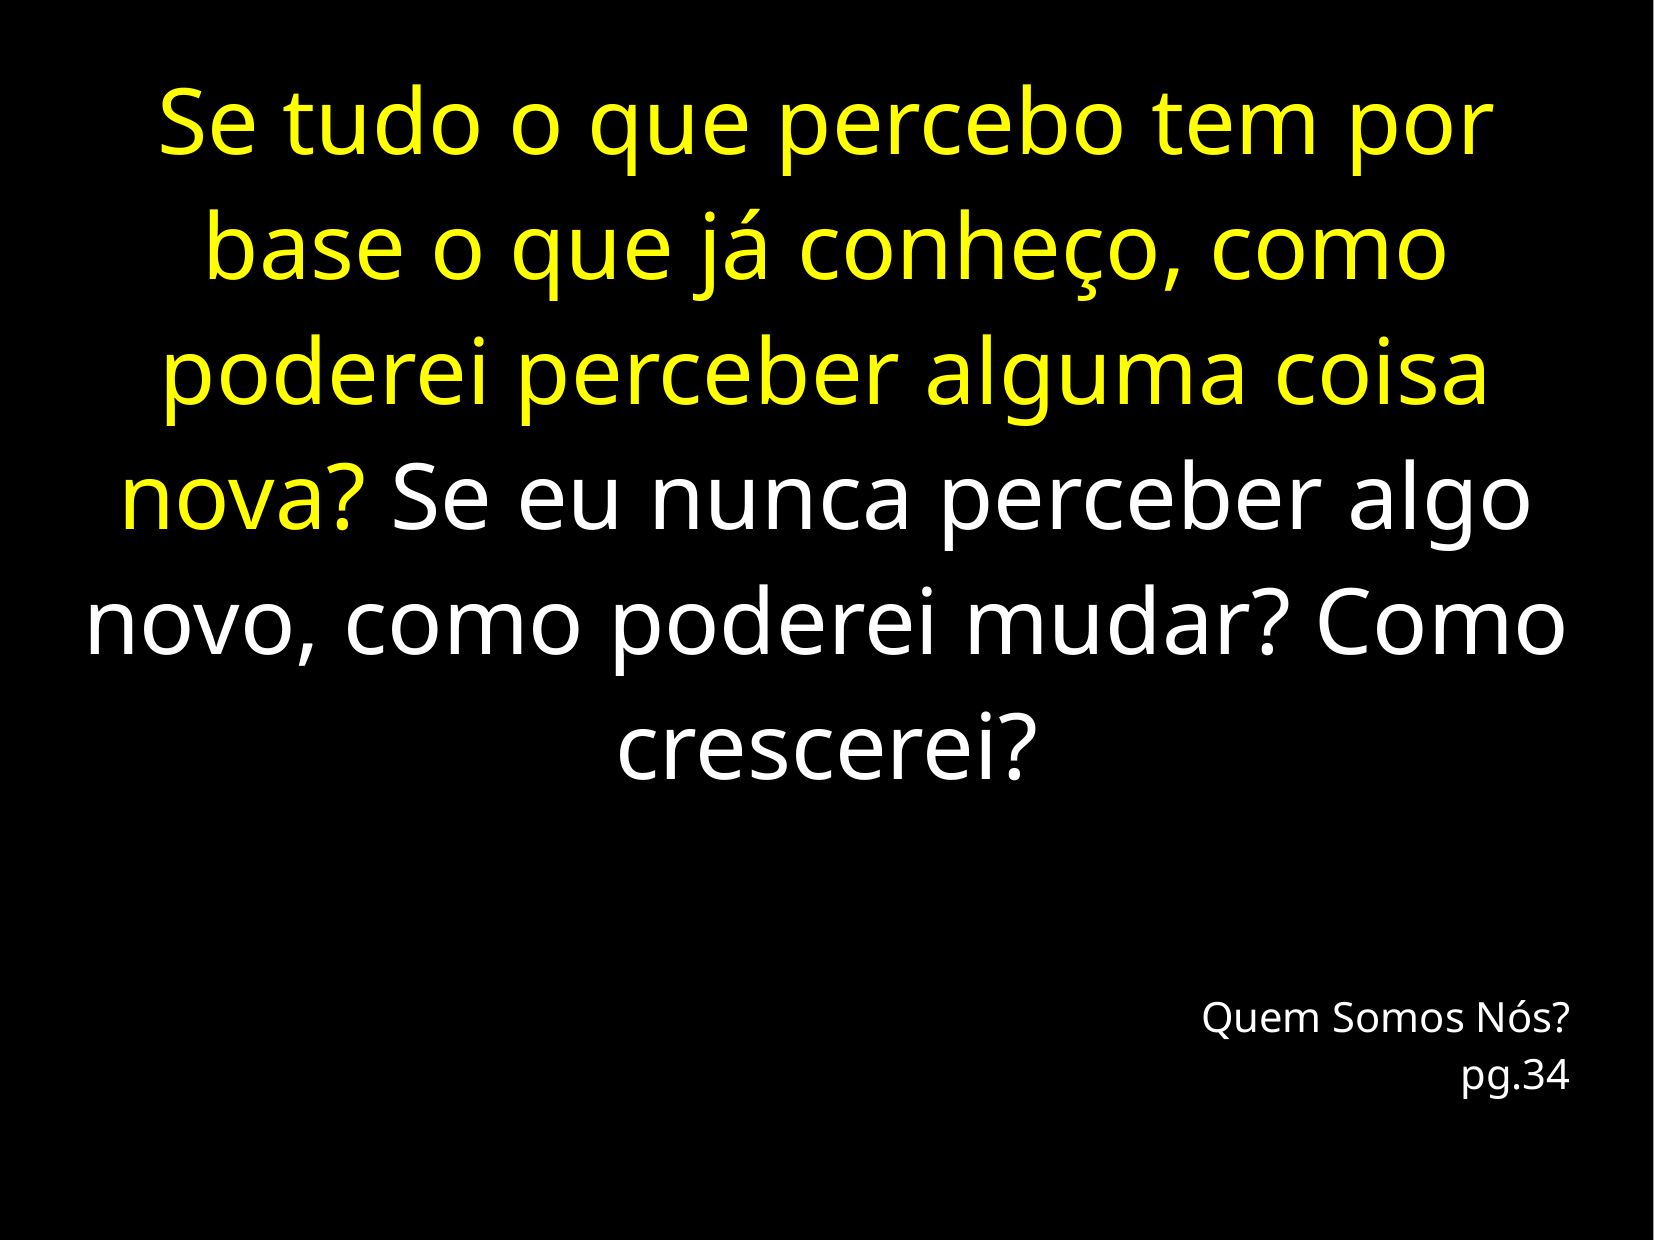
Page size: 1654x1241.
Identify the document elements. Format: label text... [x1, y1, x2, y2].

subtitle Se tudo o que percebo tem por base o que já conheço, como poderei perceber alguma coisa nova? Se eu nunca perceber algo novo, como poderei mudar? Como crescerei? Quem Somos Nós? pg.34 [82, 49, 1571, 1109]
